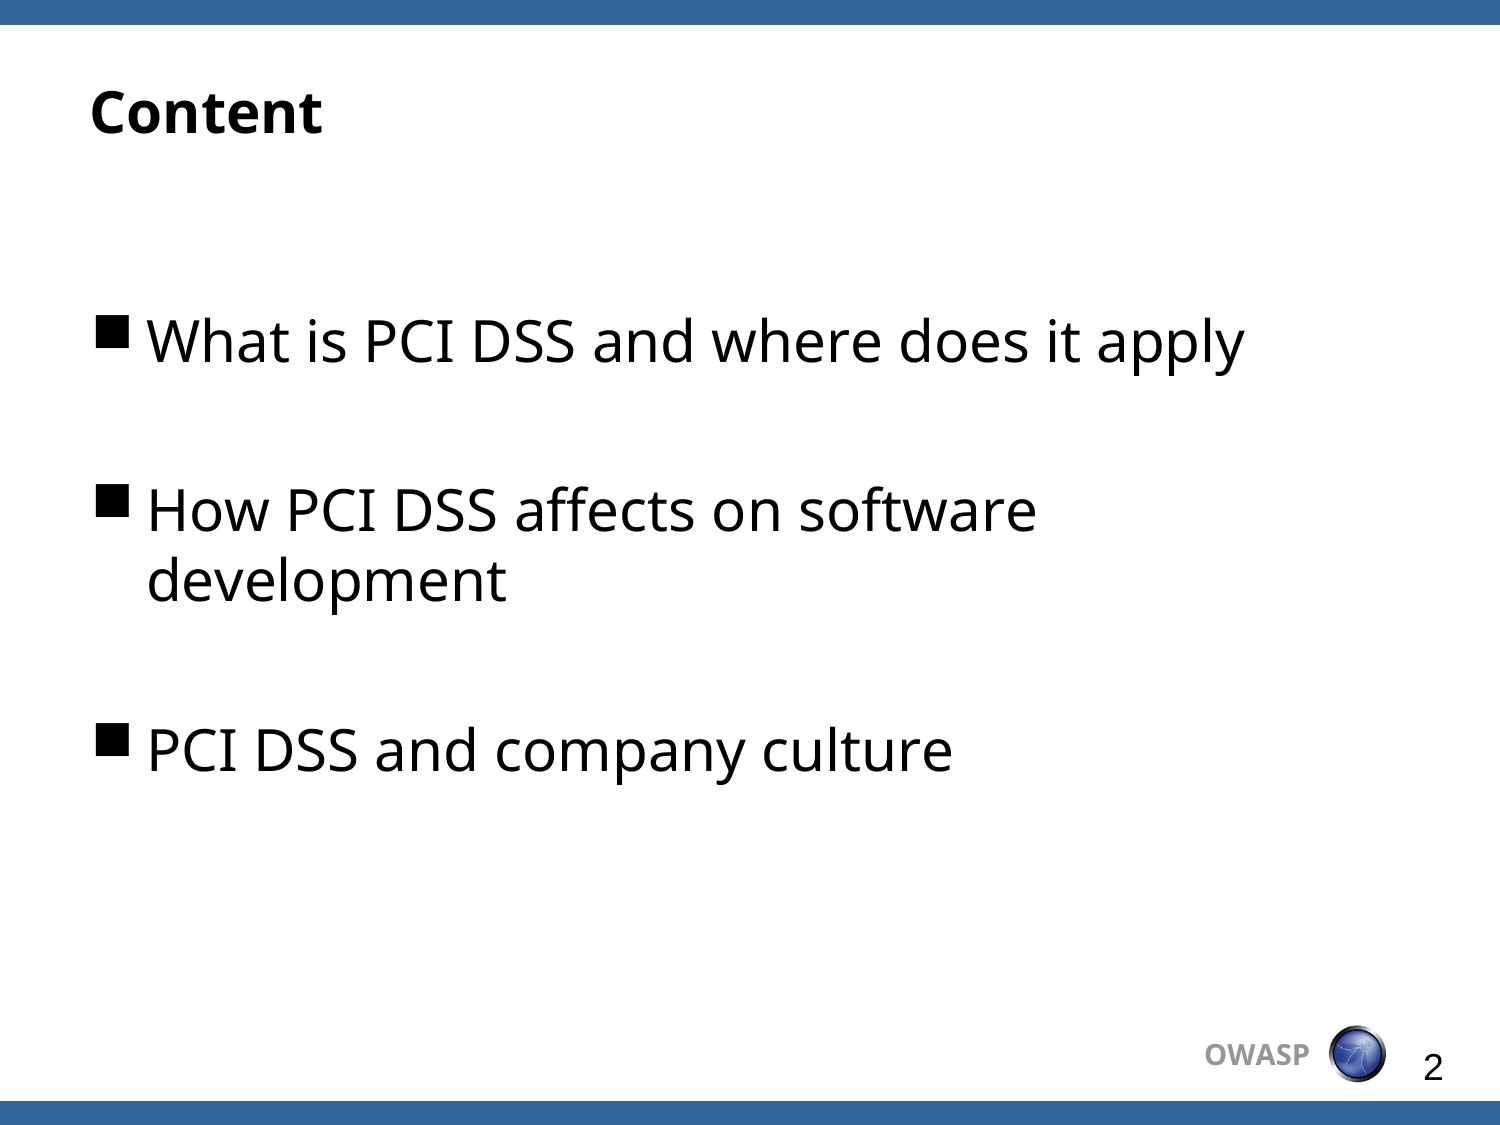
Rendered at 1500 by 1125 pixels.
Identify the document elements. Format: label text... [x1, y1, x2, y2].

picture [1325, 1024, 1388, 1083]
list What is PCI DSS and where does it apply How PCI DSS affects on software development PCI DSS and company culture [75, 212, 1426, 955]
title Content [75, 32, 1426, 189]
